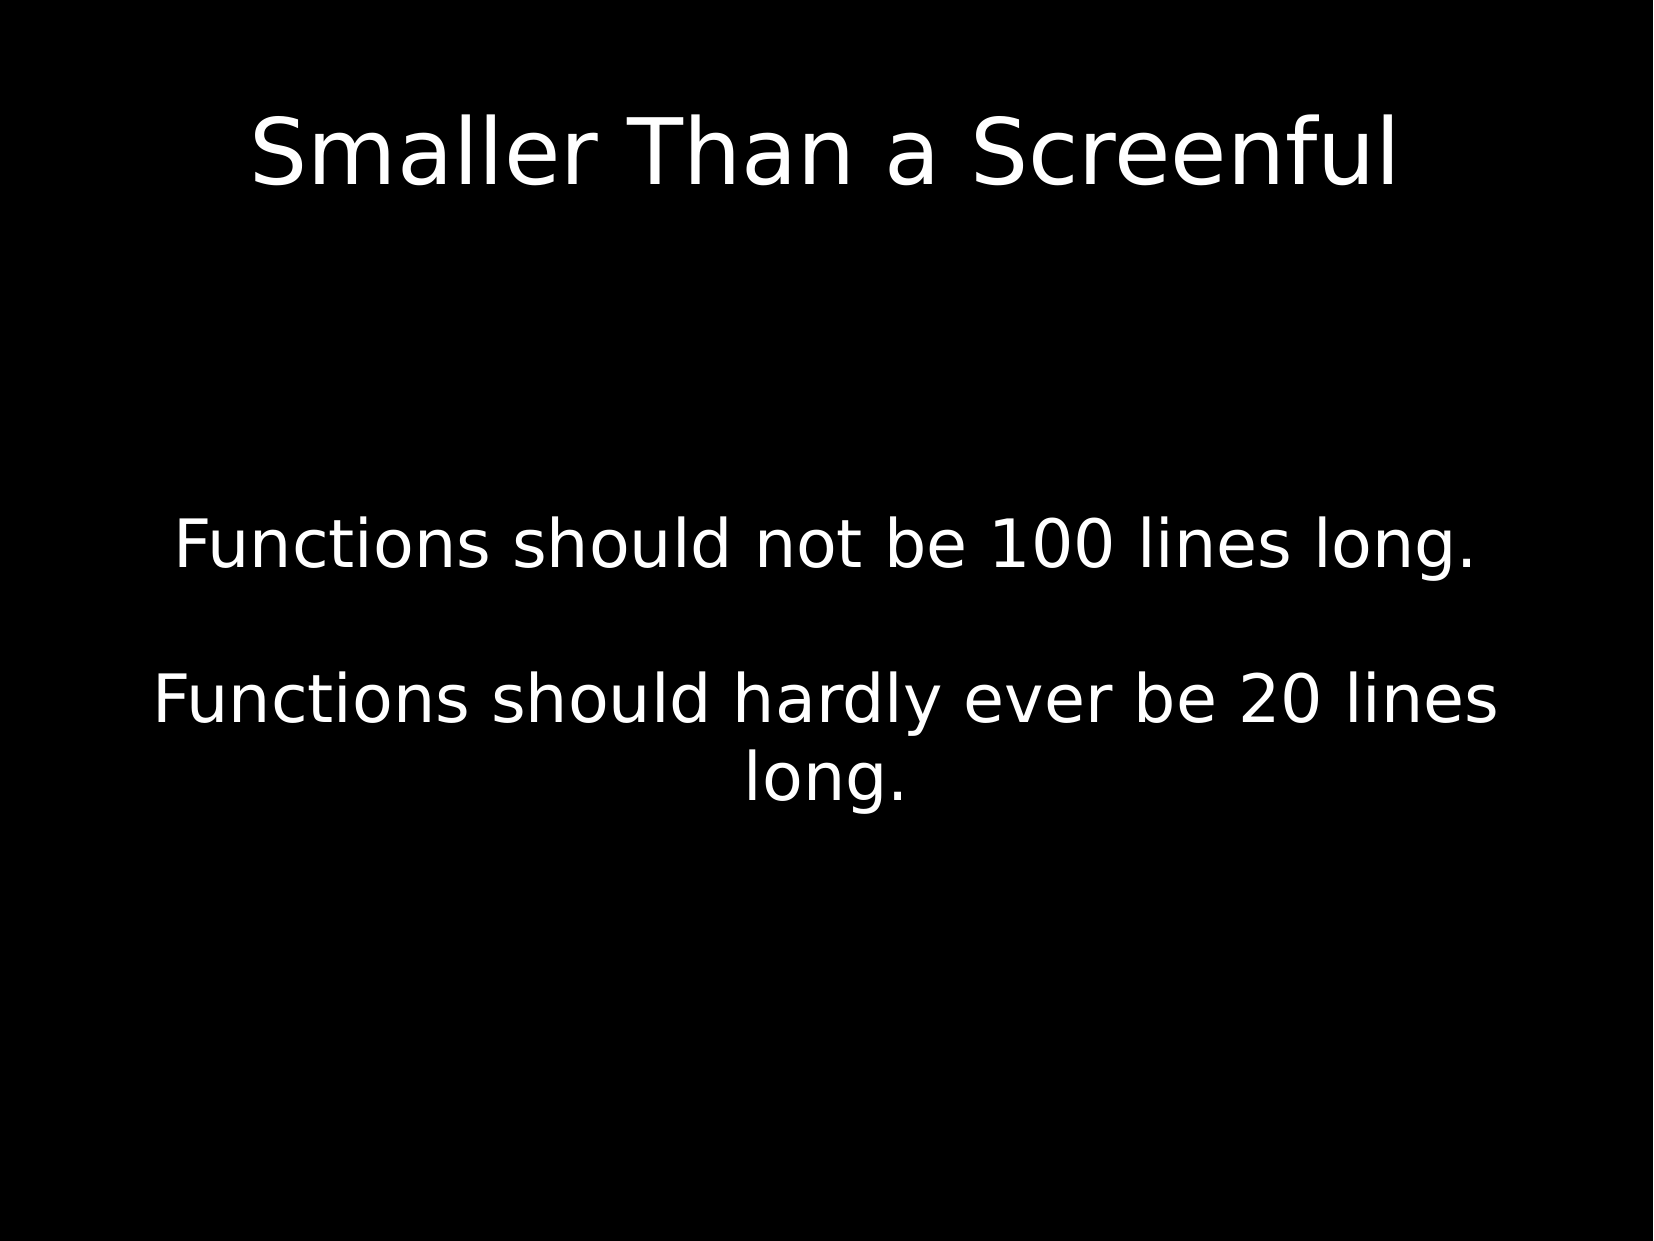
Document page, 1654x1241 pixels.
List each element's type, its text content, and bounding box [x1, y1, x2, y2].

title Smaller Than a Screenful [82, 56, 1571, 250]
subtitle Functions should not be 100 lines long. Functions should hardly ever be 20 lines long. [82, 290, 1571, 1109]
